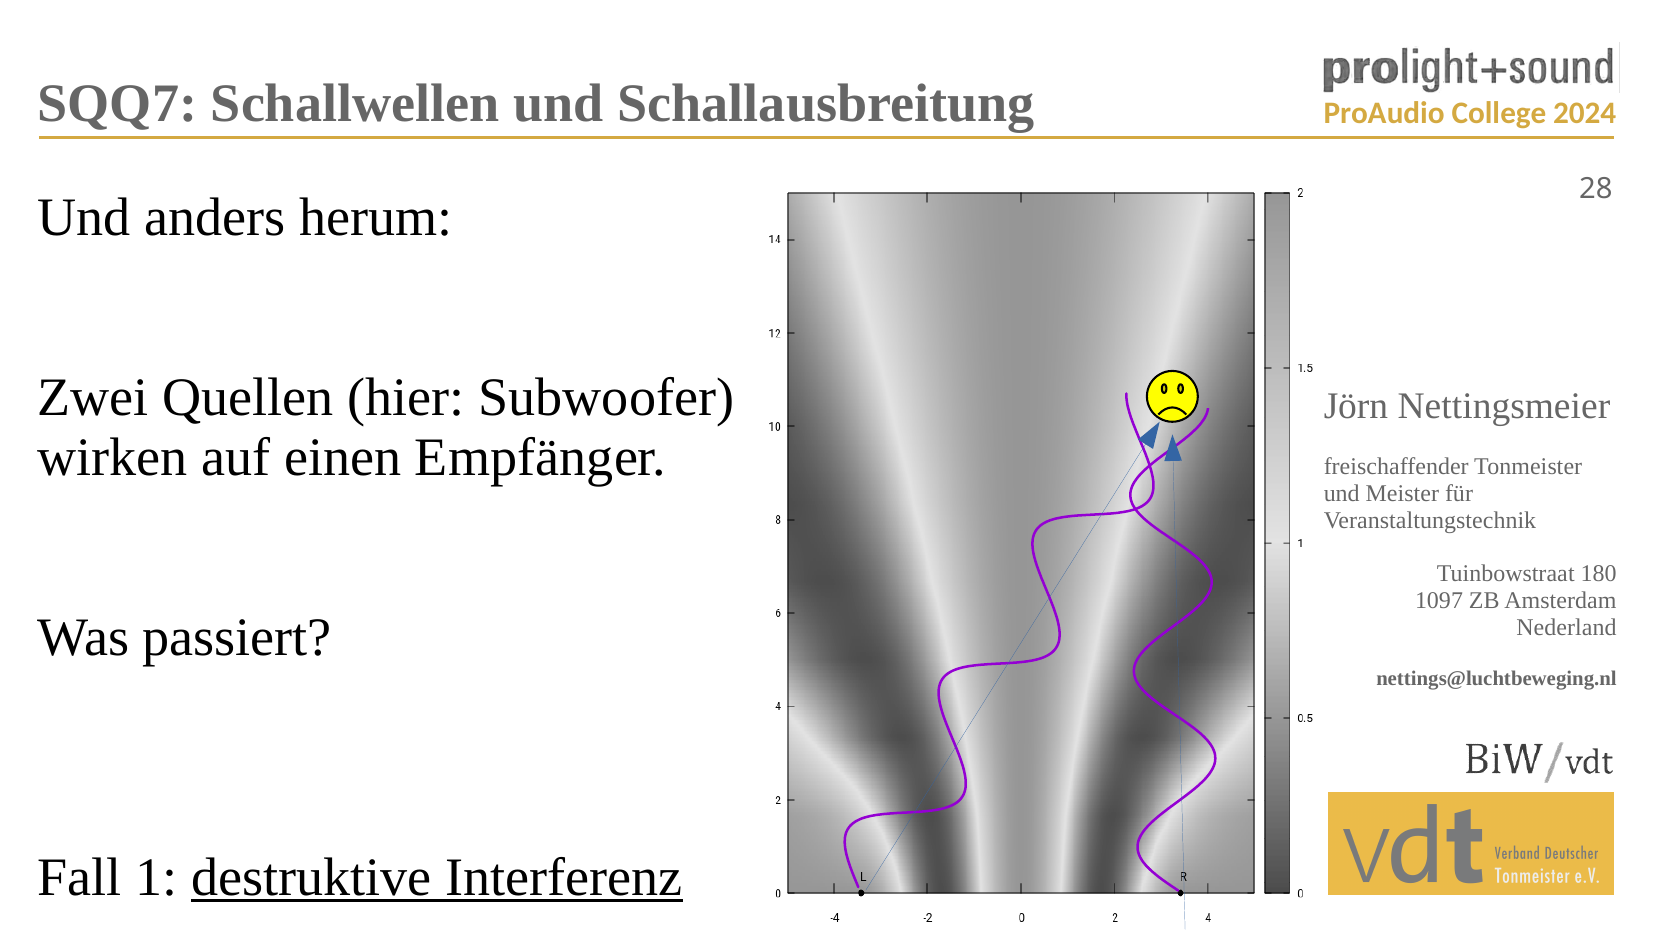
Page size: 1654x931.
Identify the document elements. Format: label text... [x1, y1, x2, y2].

picture [1318, 42, 1620, 93]
text_box [1146, 370, 1198, 422]
list Und anders herum: Zwei Quellen (hier: Subwoofer) wirken auf einen Empfänger. Was passiert? Fall 1: destruktive Interferenz [37, 187, 753, 913]
picture [753, 155, 1325, 931]
title SQQ7: Schallwellen und Schallausbreitung [37, 43, 1275, 164]
list Die zweite Quelle kann auch eine Reflexion sein. [1462, 738, 1619, 784]
